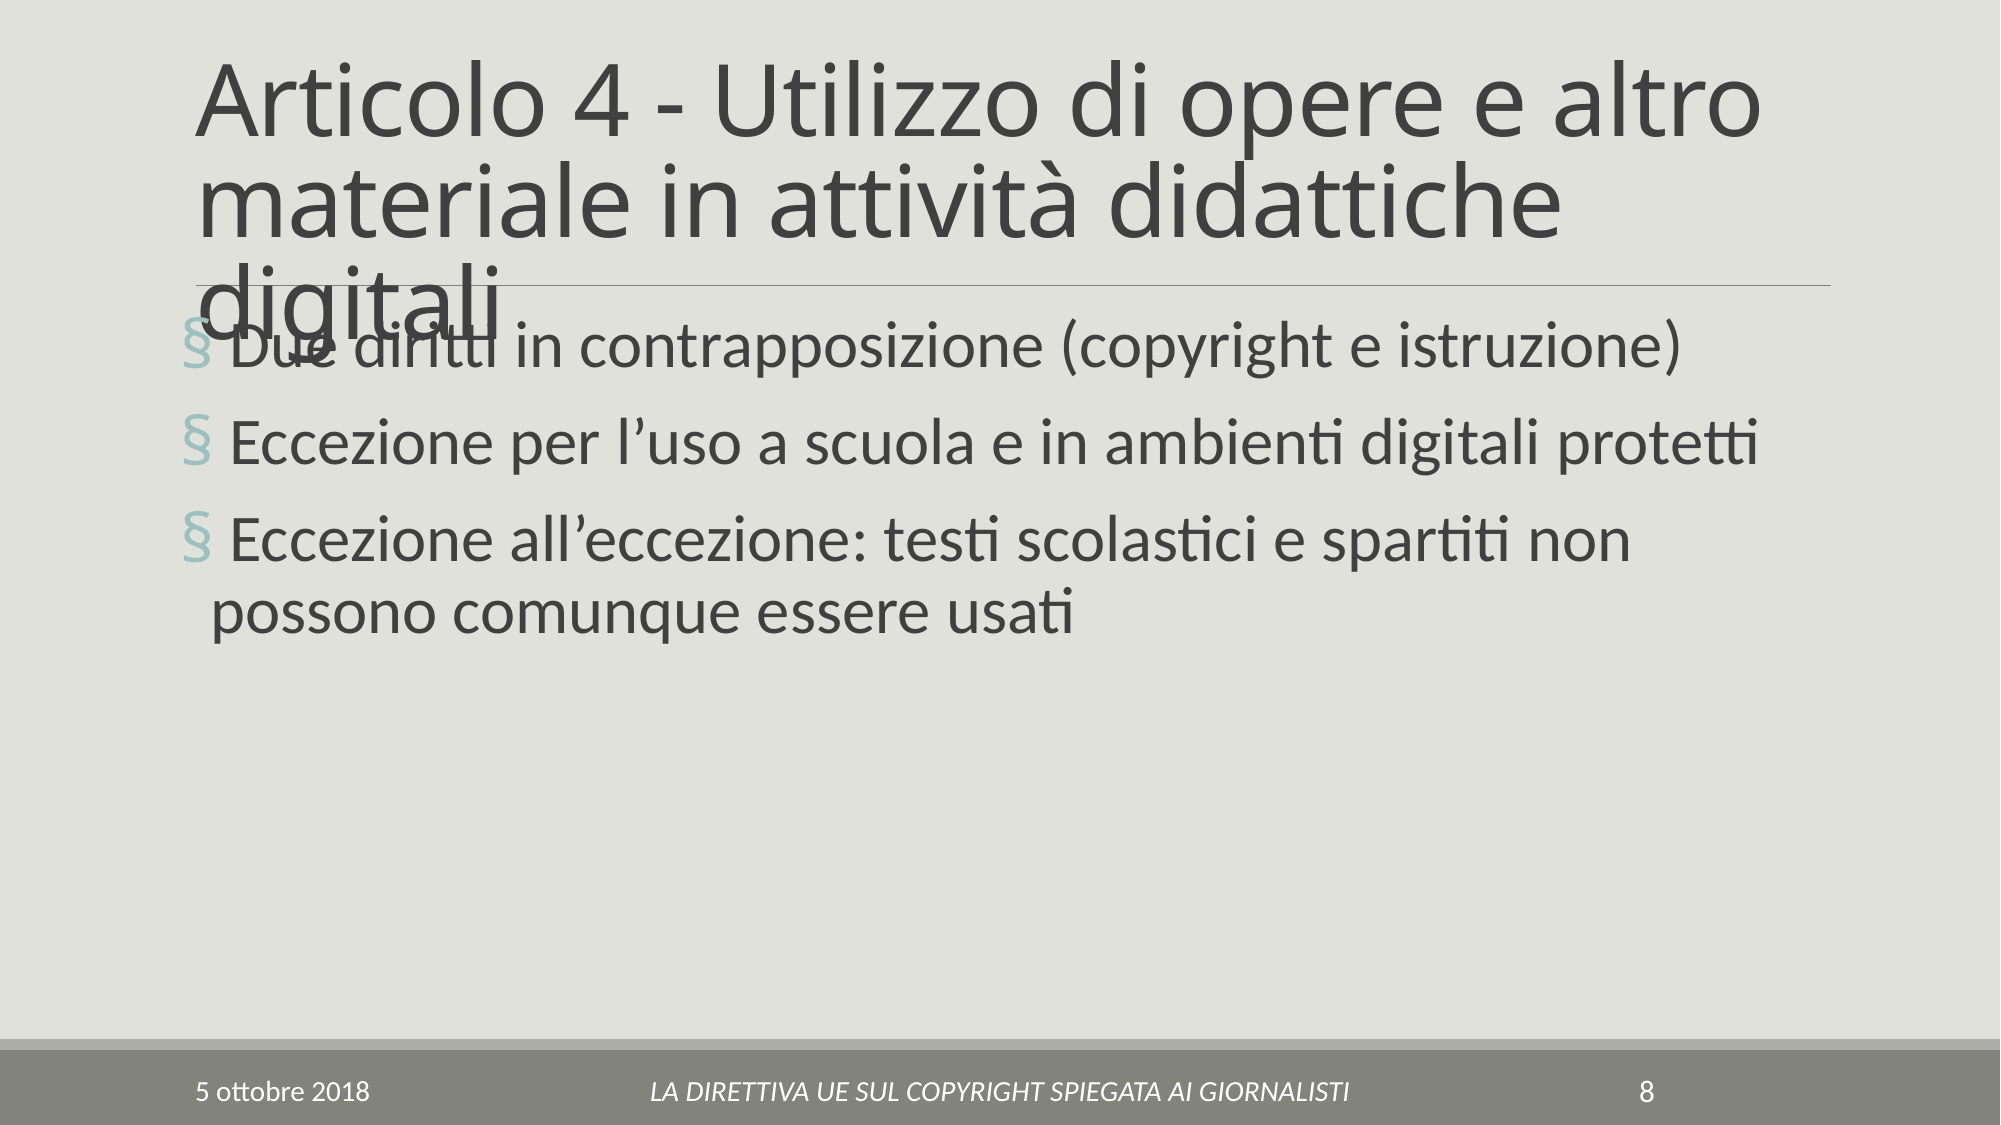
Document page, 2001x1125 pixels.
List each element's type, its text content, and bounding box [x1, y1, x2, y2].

title Articolo 4 - Utilizzo di opere e altro materiale in attività didattiche digitali [180, 47, 1831, 286]
text_box 8 [1624, 1059, 1840, 1120]
text_box 5 ottobre 2018 [180, 1059, 586, 1120]
list Due diritti in contrapposizione (copyright e istruzione) Eccezione per l’uso a scuola e in ambienti digitali protetti Eccezione all’eccezione: testi scolastici e spartiti non possono comunque essere usati [180, 302, 1831, 963]
text_box La direttiva Ue sul copyright spiegata ai giornalisti [604, 1059, 1396, 1120]
